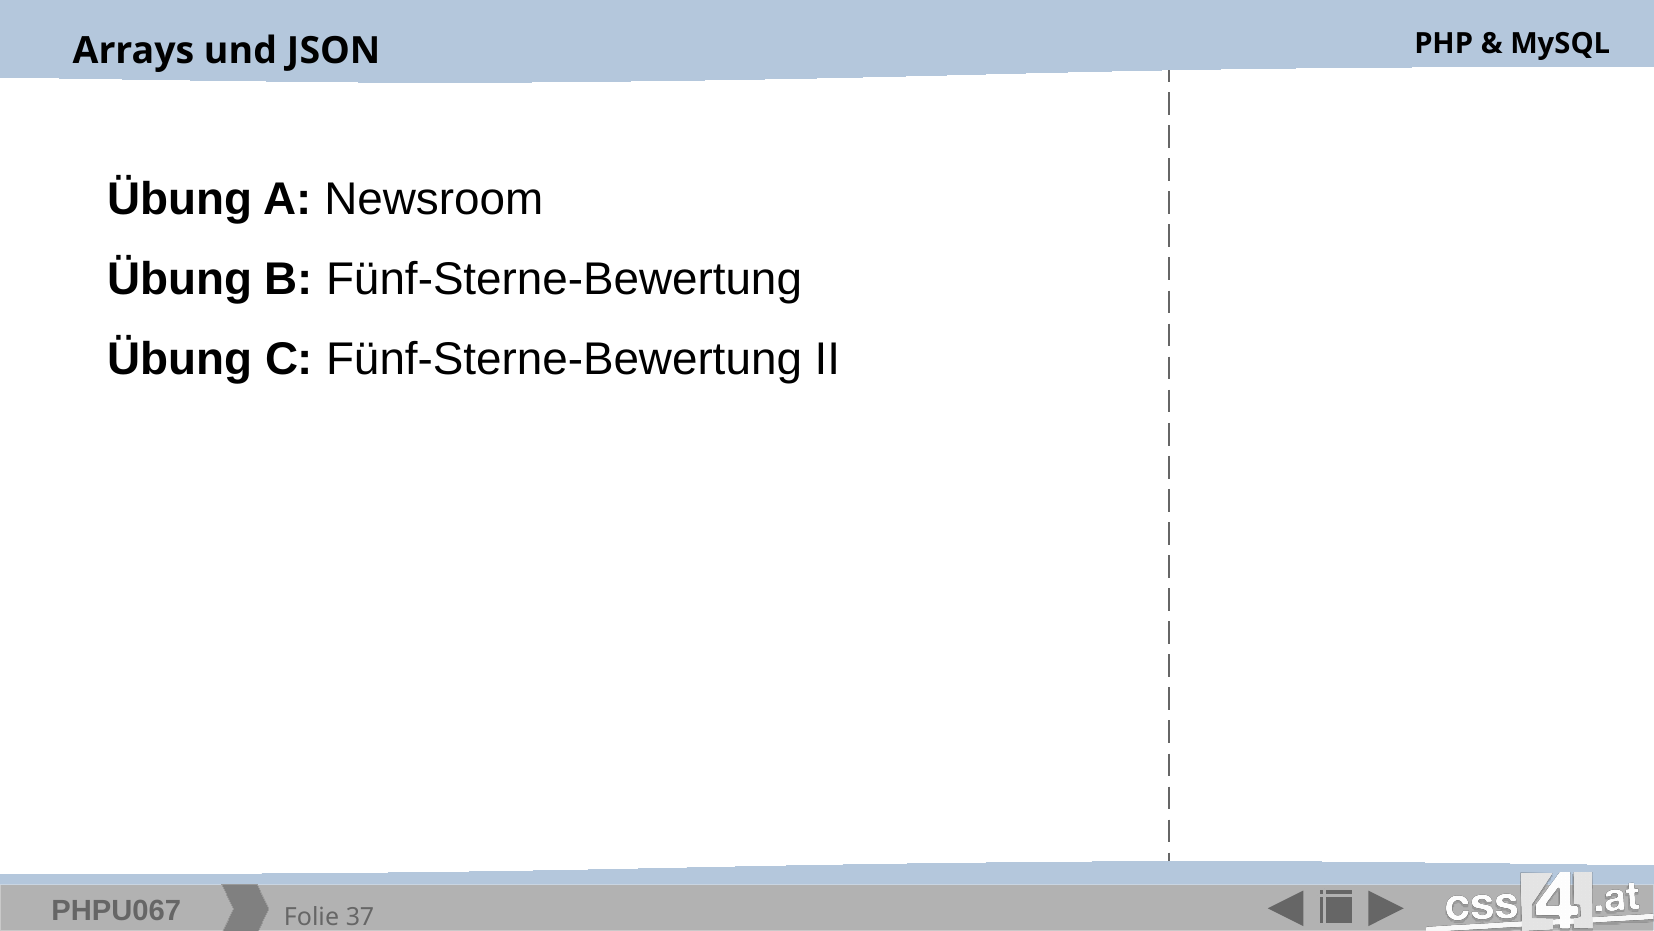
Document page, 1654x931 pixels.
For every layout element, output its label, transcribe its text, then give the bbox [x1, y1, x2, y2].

text_box Übung B: Fünf-Sterne-Bewertung [92, 245, 1052, 312]
text_box PHP & MySQL [1399, 15, 1631, 60]
text_box [0, 861, 1654, 931]
text_box Folie <Foliennummer> [269, 891, 542, 931]
text_box Übung A: Newsroom [92, 165, 1052, 232]
picture [1426, 872, 1654, 931]
text_box PHPU067 [36, 886, 209, 931]
text_box [0, 0, 1654, 83]
text_box Arrays und JSON [57, 16, 416, 69]
text_box Übung C: Fünf-Sterne-Bewertung II [92, 325, 1052, 392]
